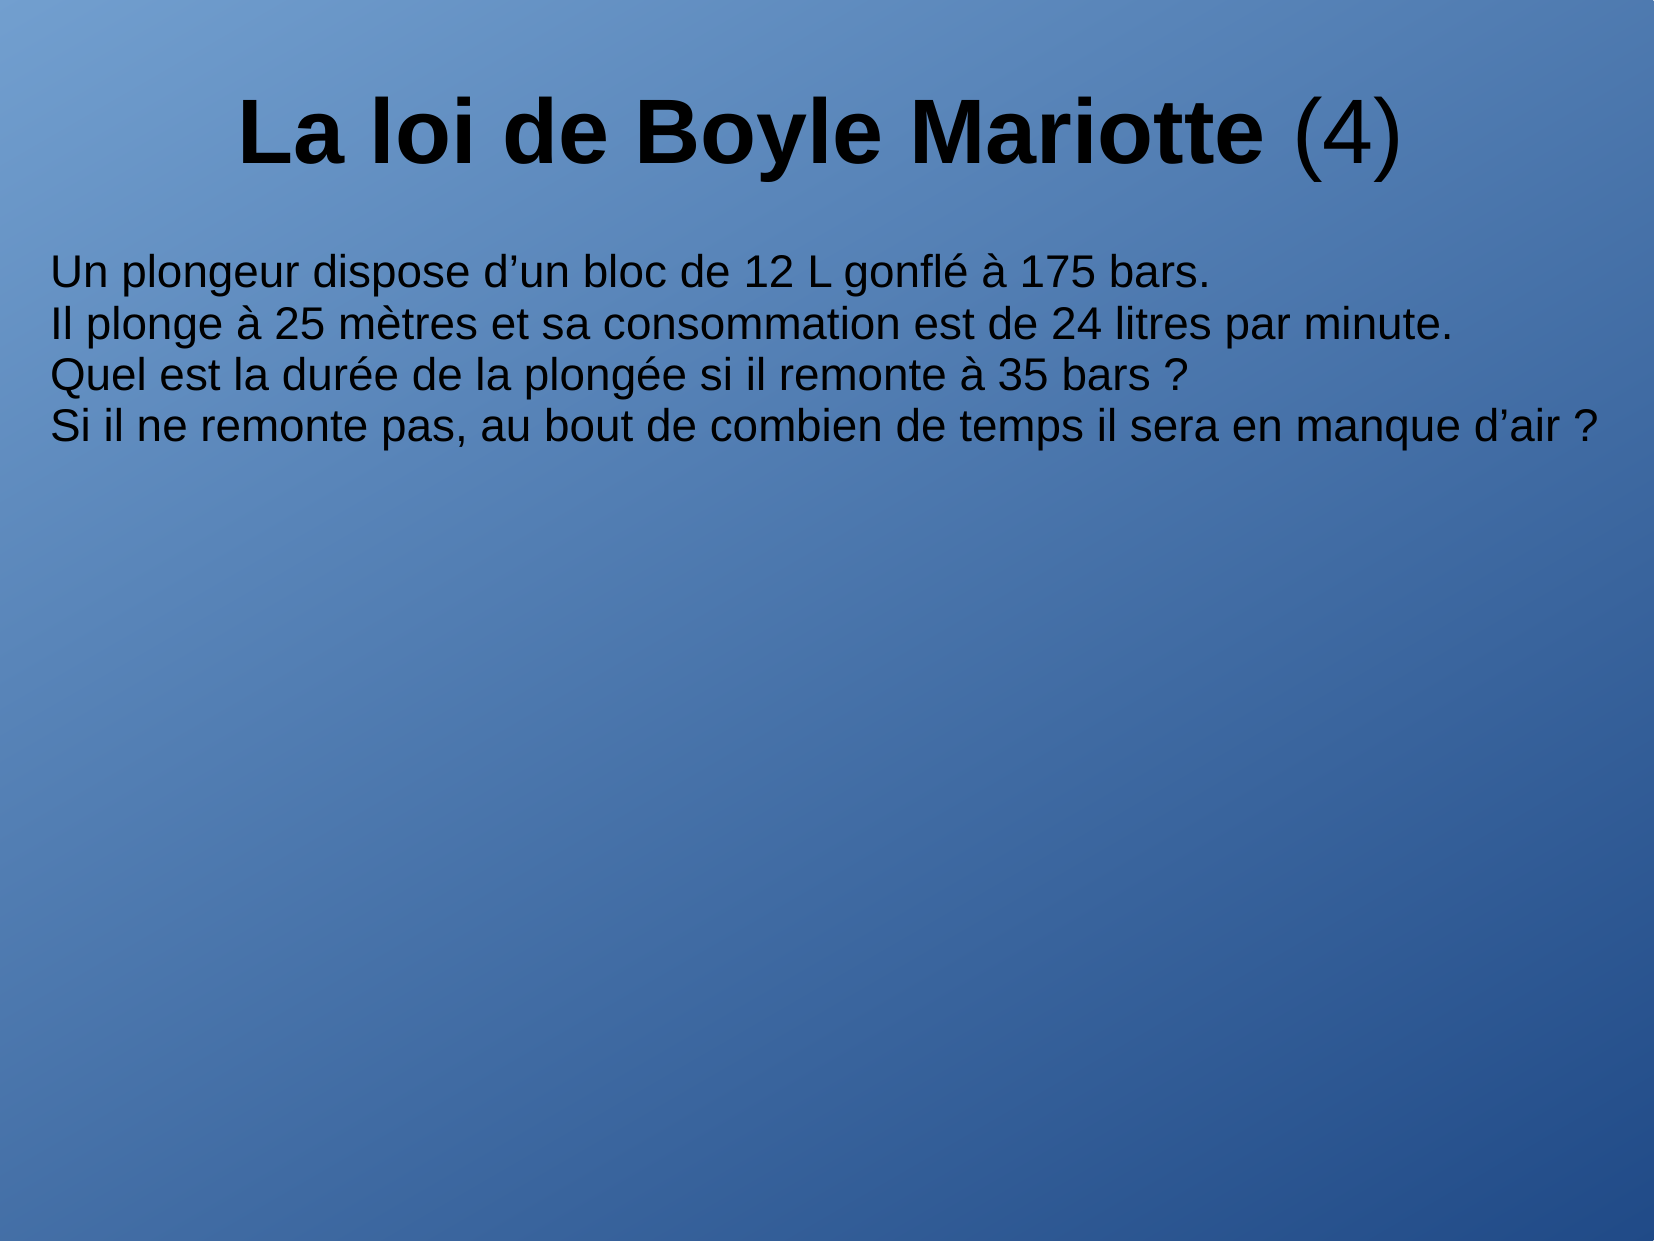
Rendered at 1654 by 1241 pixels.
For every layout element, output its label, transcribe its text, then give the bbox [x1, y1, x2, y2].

text_box Un plongeur dispose d’un bloc de 12 L gonflé à 175 bars. Il plonge à 25 mètres et sa consommation est de 24 litres par minute. Quel est la durée de la plongée si il remonte à 35 bars ? Si il ne remonte pas, au bout de combien de temps il sera en manque d’air ? [35, 239, 1619, 508]
title La loi de Boyle Mariotte (4) [35, 51, 1607, 213]
